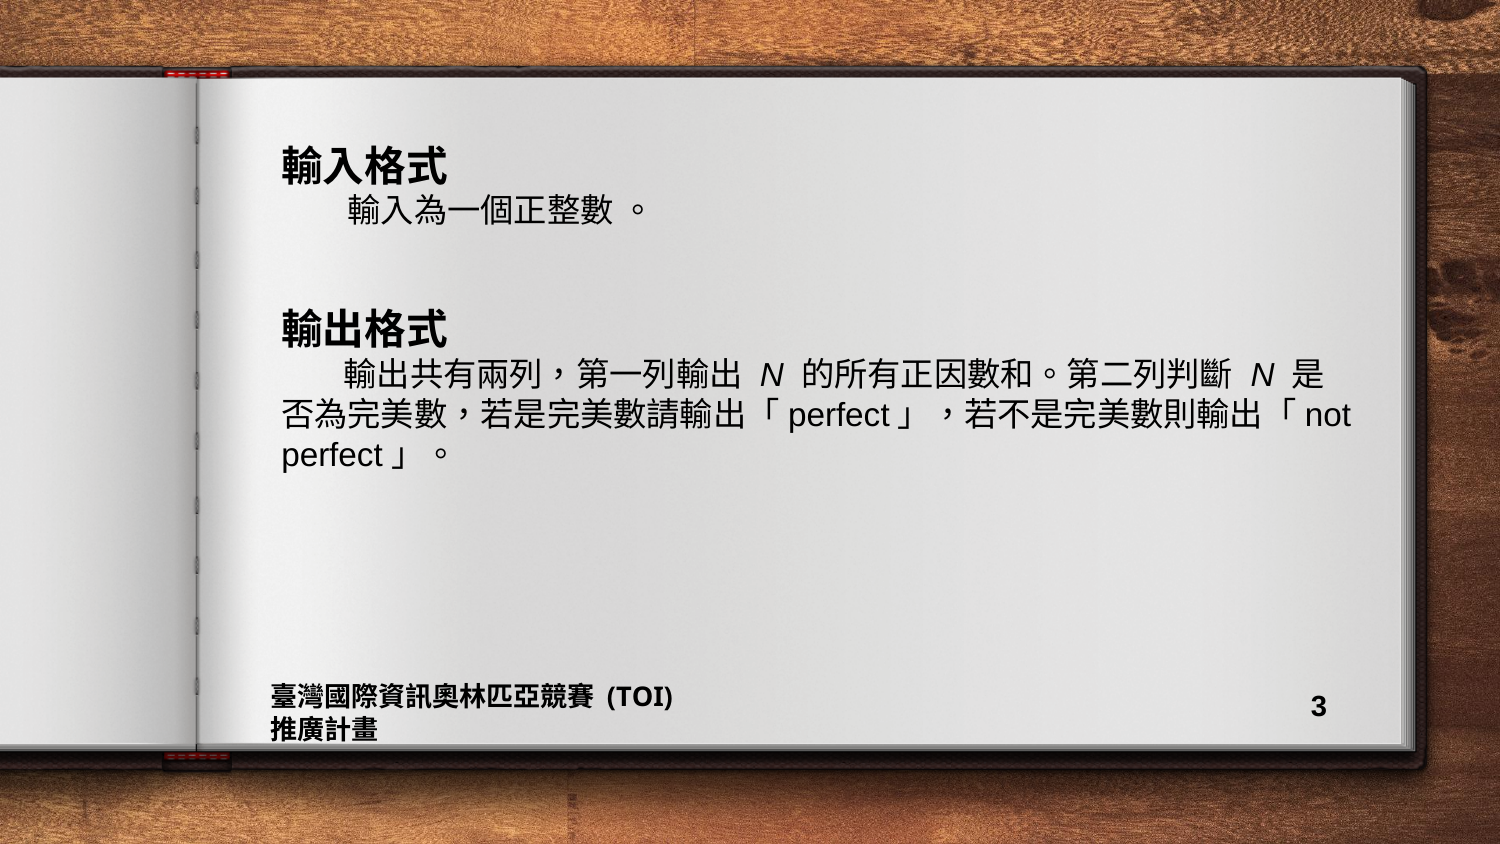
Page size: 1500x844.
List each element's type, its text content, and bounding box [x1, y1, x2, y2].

text_box 3 [1295, 672, 1386, 737]
text_box 輸入格式 輸入為一個正整數 。 [266, 132, 1356, 296]
text_box 輸出格式 輸出共有兩列，第一列輸出 N 的所有正因數和。第二列判斷 N 是否為完美數，若是完美數請輸出「perfect」，若不是完美數則輸出「not perfect」。 [266, 296, 1368, 548]
